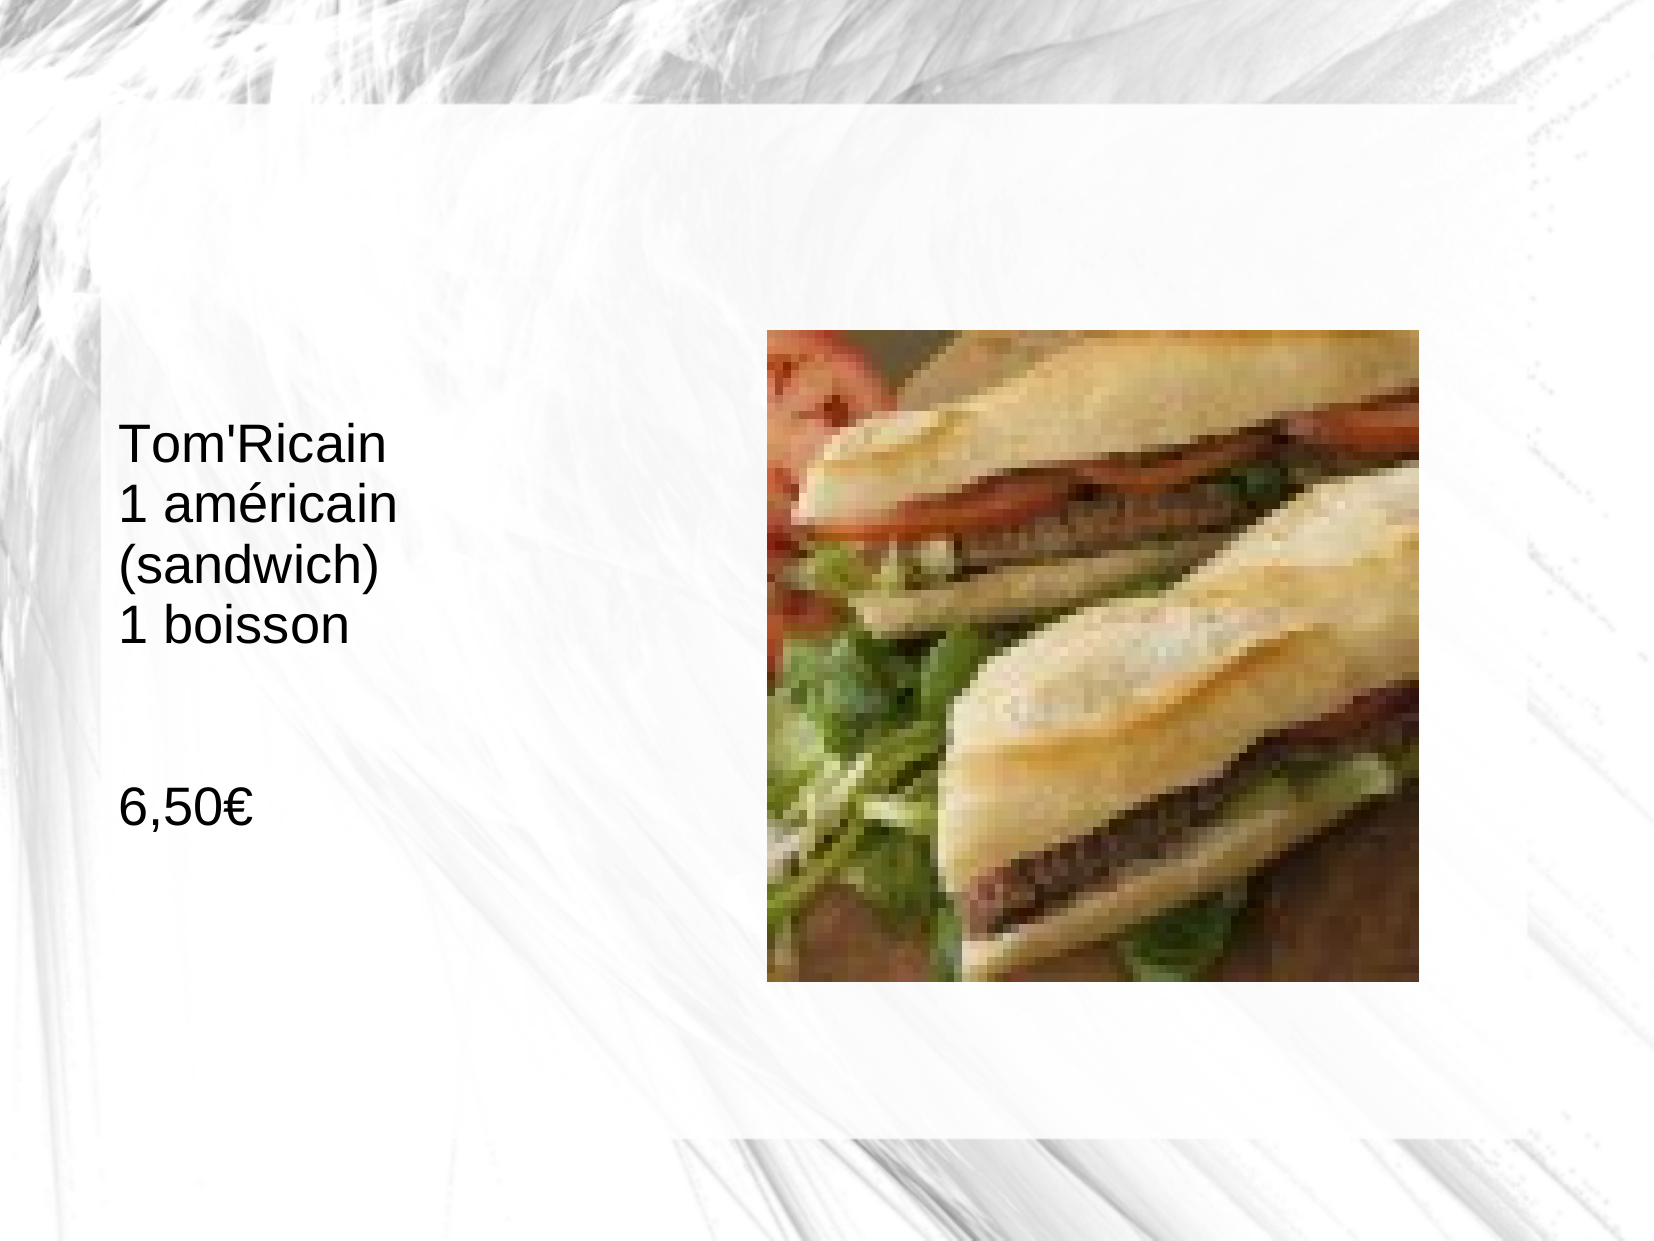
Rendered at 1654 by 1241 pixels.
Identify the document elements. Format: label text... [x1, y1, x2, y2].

subtitle Tom'Ricain 1 américain (sandwich) 1 boisson 6,50€ [118, 112, 1506, 1139]
picture [0, 0, 1654, 1241]
